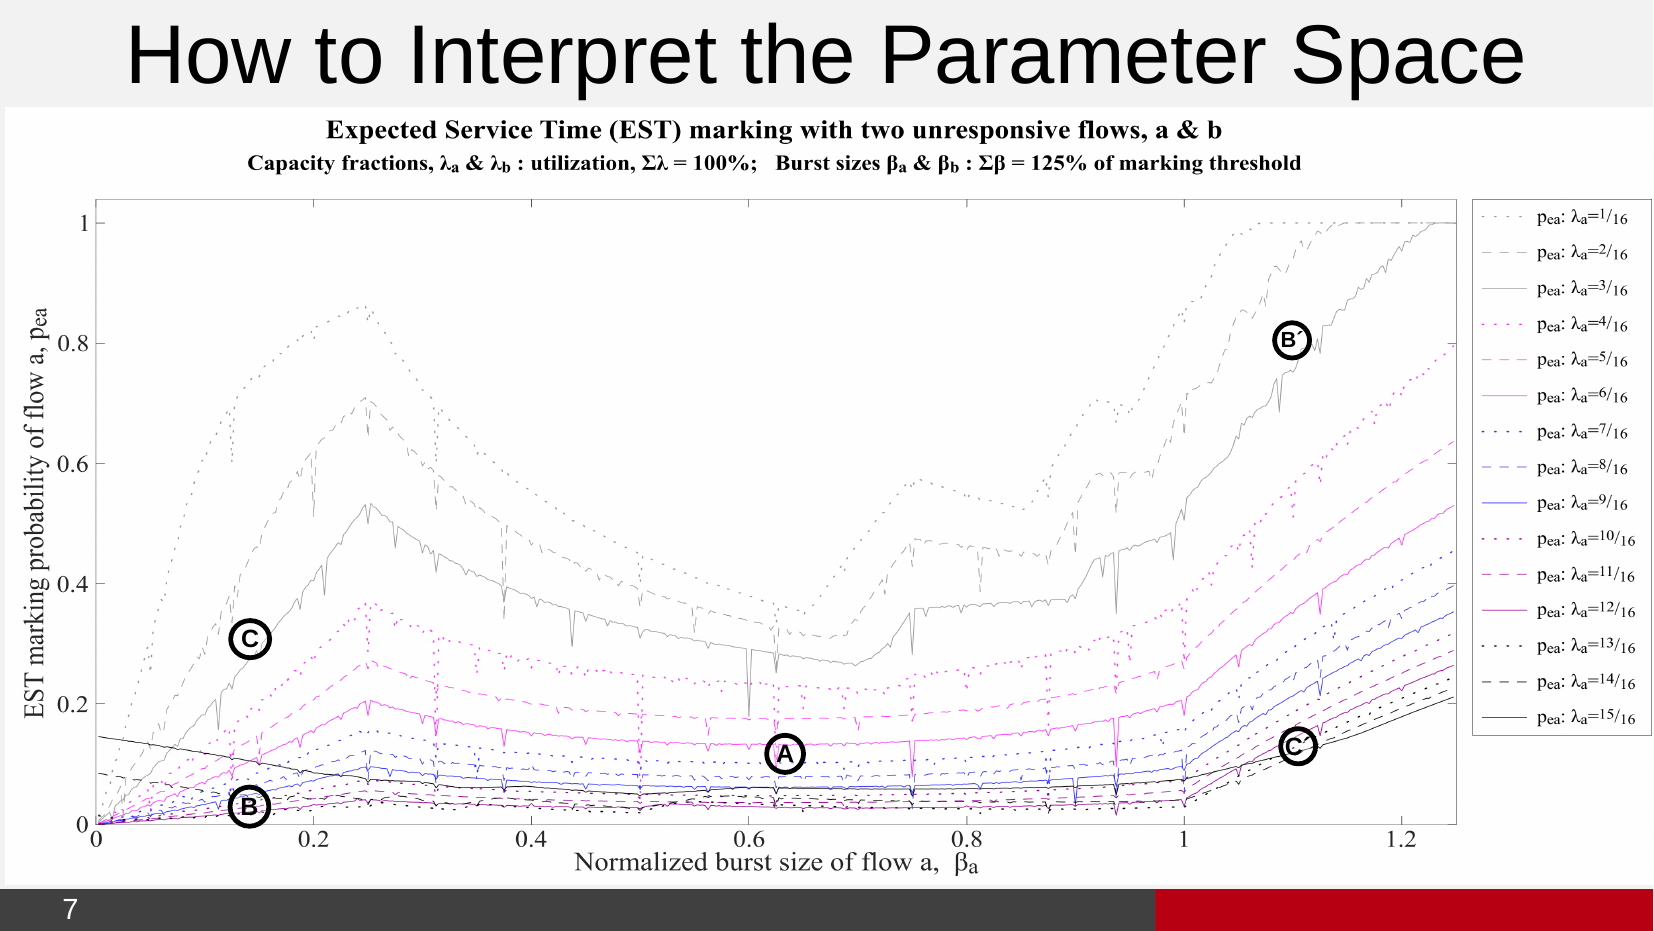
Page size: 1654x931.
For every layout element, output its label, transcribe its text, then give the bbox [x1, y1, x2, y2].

title How to Interpret the Parameter Space [82, 2, 1571, 107]
text_box B [230, 787, 269, 827]
text_box C [230, 620, 270, 658]
text_box A [766, 735, 804, 773]
text_box B´ [1274, 322, 1310, 358]
picture [5, 107, 1654, 885]
text_box C´ [1280, 728, 1316, 764]
